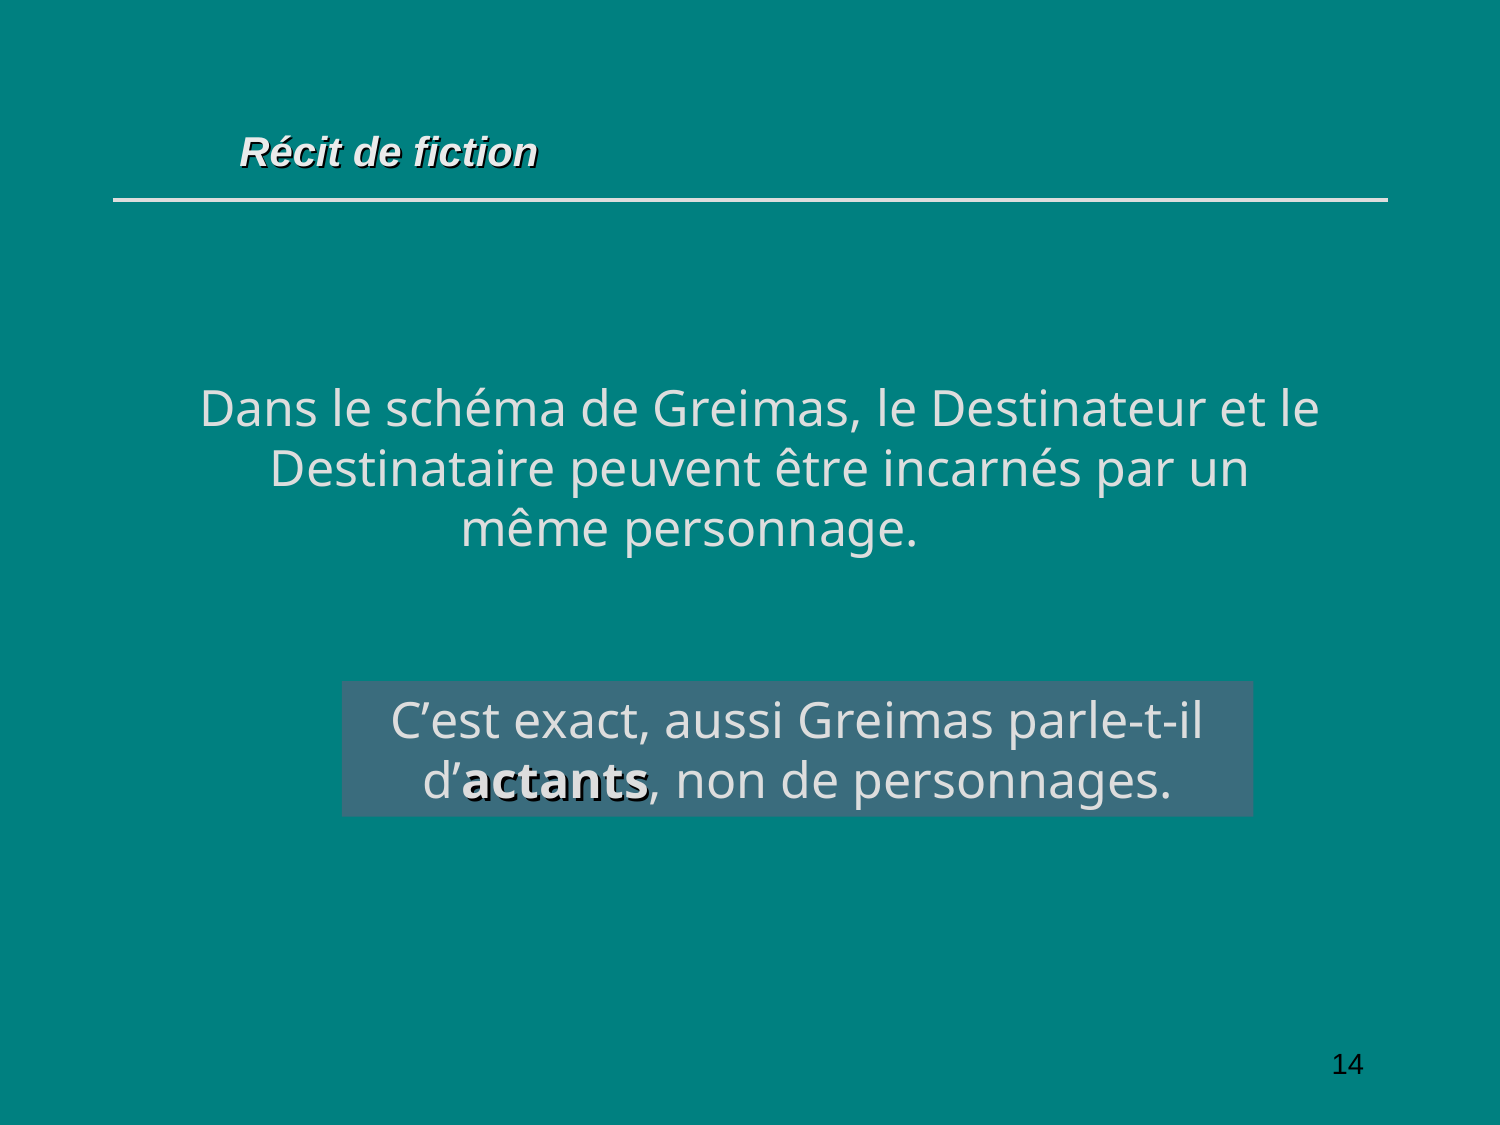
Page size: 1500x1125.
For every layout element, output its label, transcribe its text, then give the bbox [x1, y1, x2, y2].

text_box Dans le schéma de Greimas, le Destinateur et le Destinataire peuvent être incarnés par un même personnage. Oui / Non ? [182, 368, 1338, 747]
text_box C’est exact, aussi Greimas parle-t-il d’actants, non de personnages. [341, 681, 1254, 817]
text_box Récit de fiction [224, 116, 554, 183]
